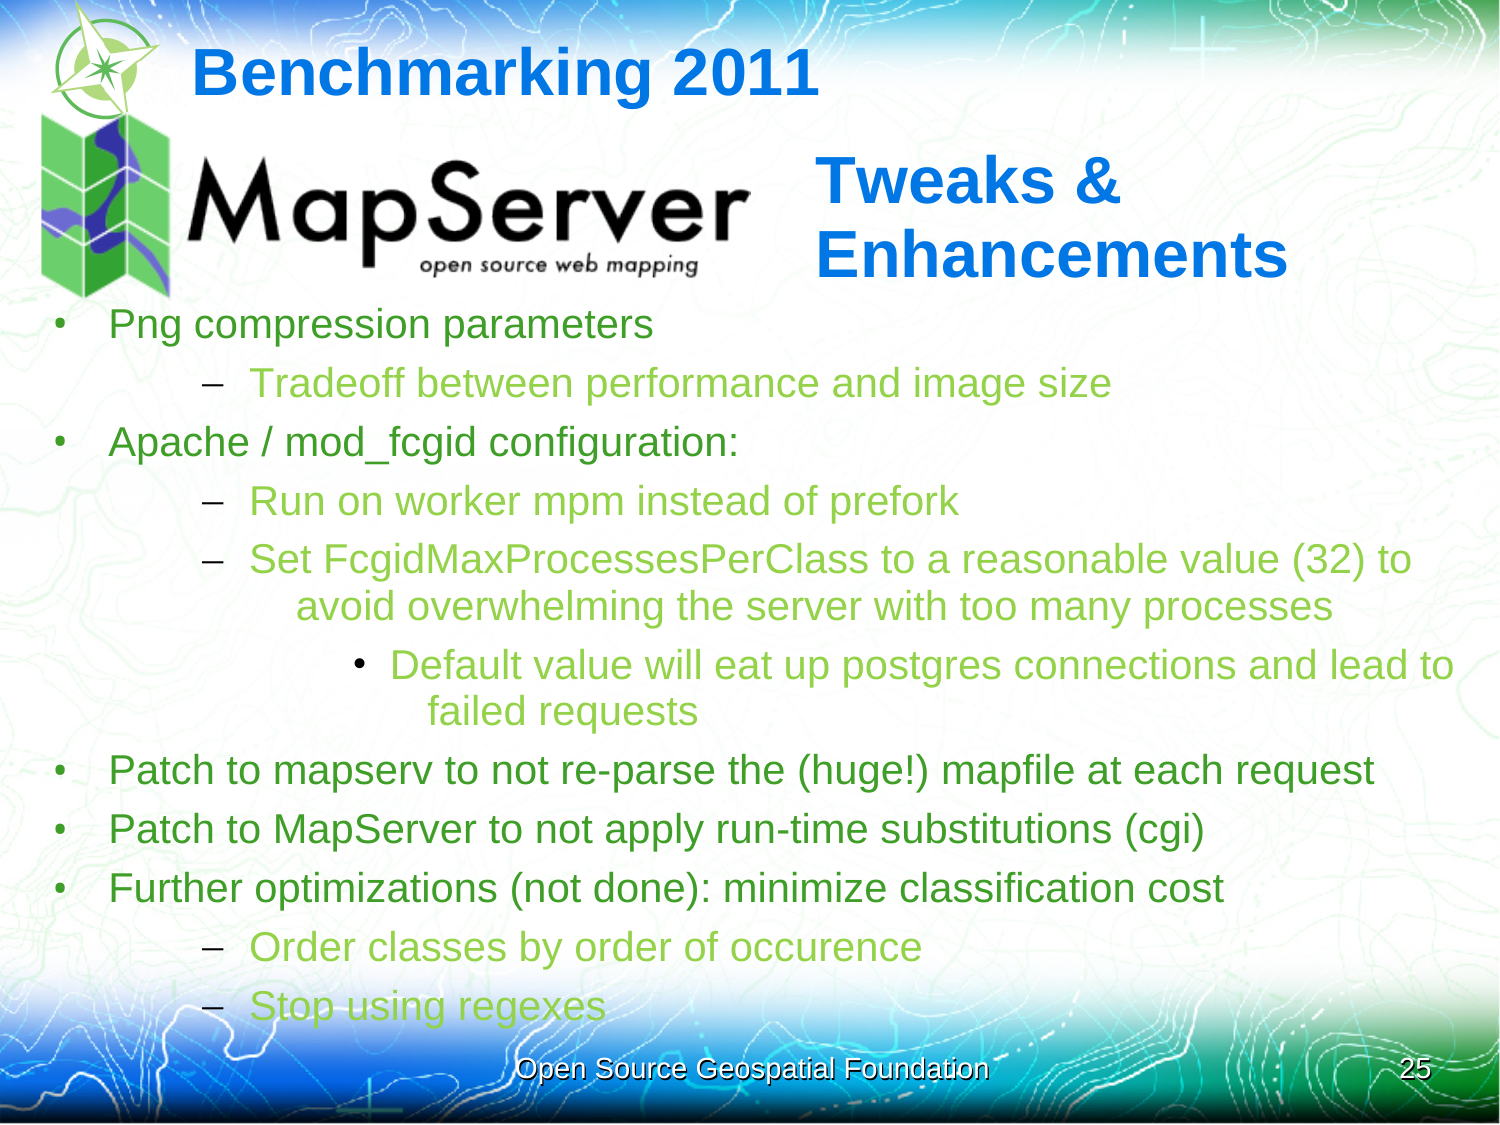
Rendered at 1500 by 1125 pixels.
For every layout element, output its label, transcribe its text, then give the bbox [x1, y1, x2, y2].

picture [0, 0, 1500, 1125]
title Tweaks & Enhancements [800, 131, 1463, 300]
title Benchmarking 2011 [177, 20, 1477, 122]
list Png compression parameters Tradeoff between performance and image size Apache / mod_fcgid configuration: Run on worker mpm instead of prefork Set FcgidMaxProcessesPerClass to a reasonable value (32) to avoid overwhelming the server with too many processes Default value will eat up postgres connections and lead to failed requests Patch to mapserv to not re-parse the (huge!) mapfile at each request Patch to MapServer to not apply run-time substitutions (cgi) Further optimizations (not done): minimize classification cost Order classes by order of occurence Stop using regexes [37, 289, 1500, 1125]
